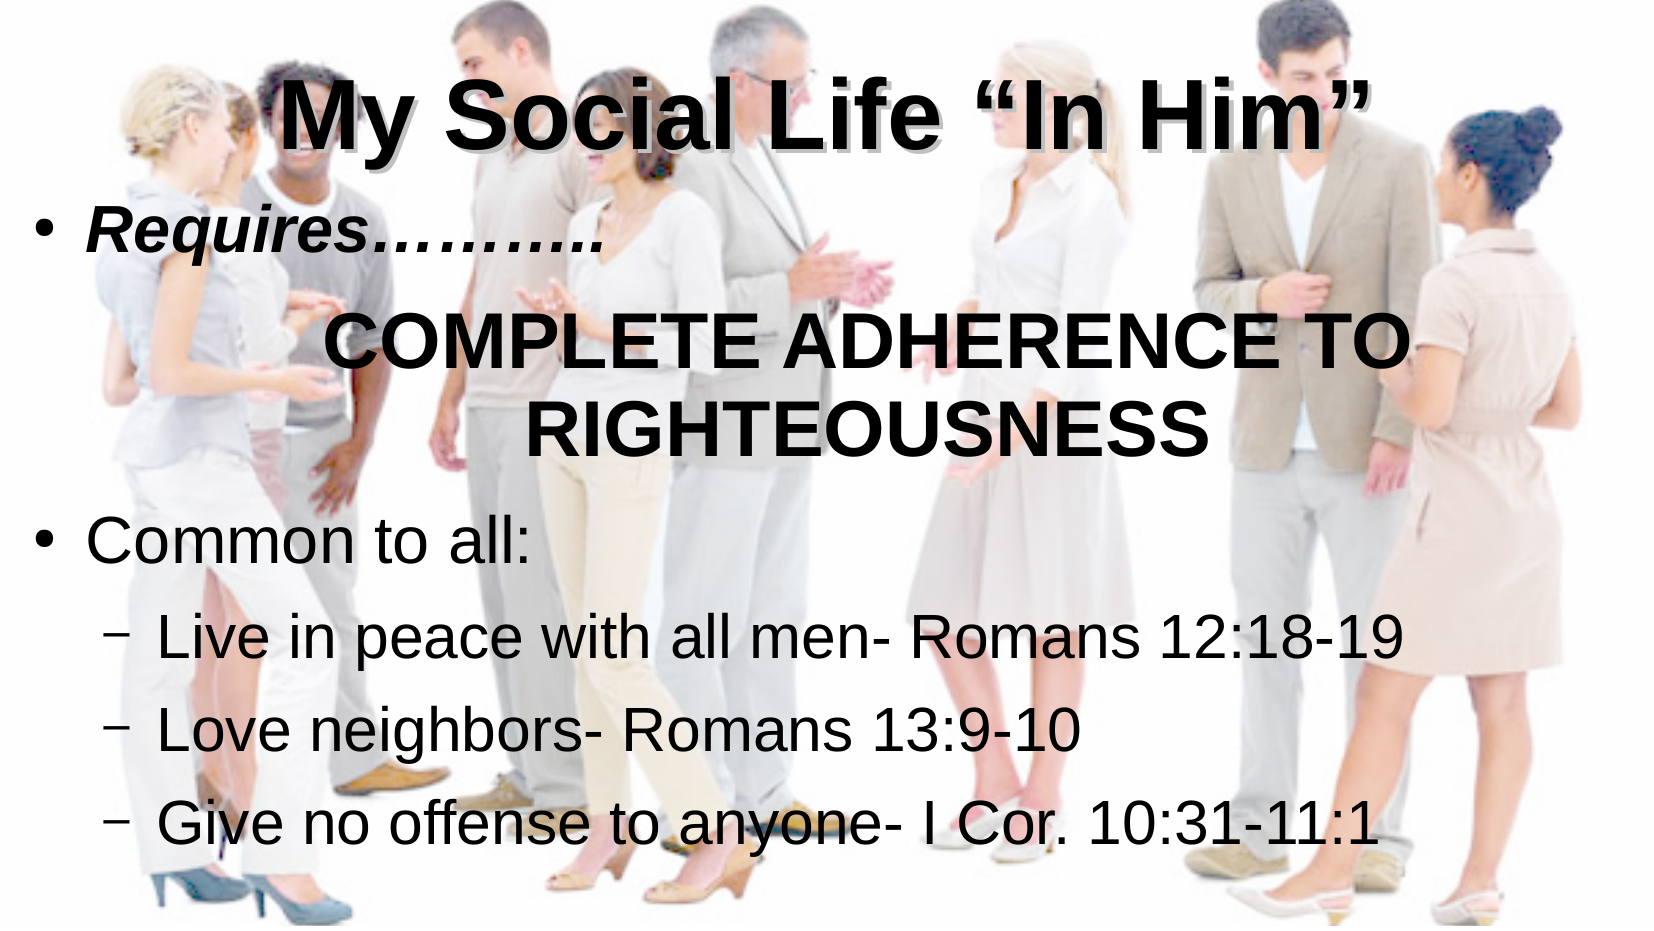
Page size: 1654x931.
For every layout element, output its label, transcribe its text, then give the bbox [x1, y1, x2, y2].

list Requires……….. COMPLETE ADHERENCE TO RIGHTEOUSNESS Common to all: Live in peace with all men- Romans 12:18-19 Love neighbors- Romans 13:9-10 Give no offense to anyone- I Cor. 10:31-11:1 [15, 192, 1651, 931]
title My Social Life “In Him” [82, 37, 1571, 192]
picture [0, 0, 1654, 926]
